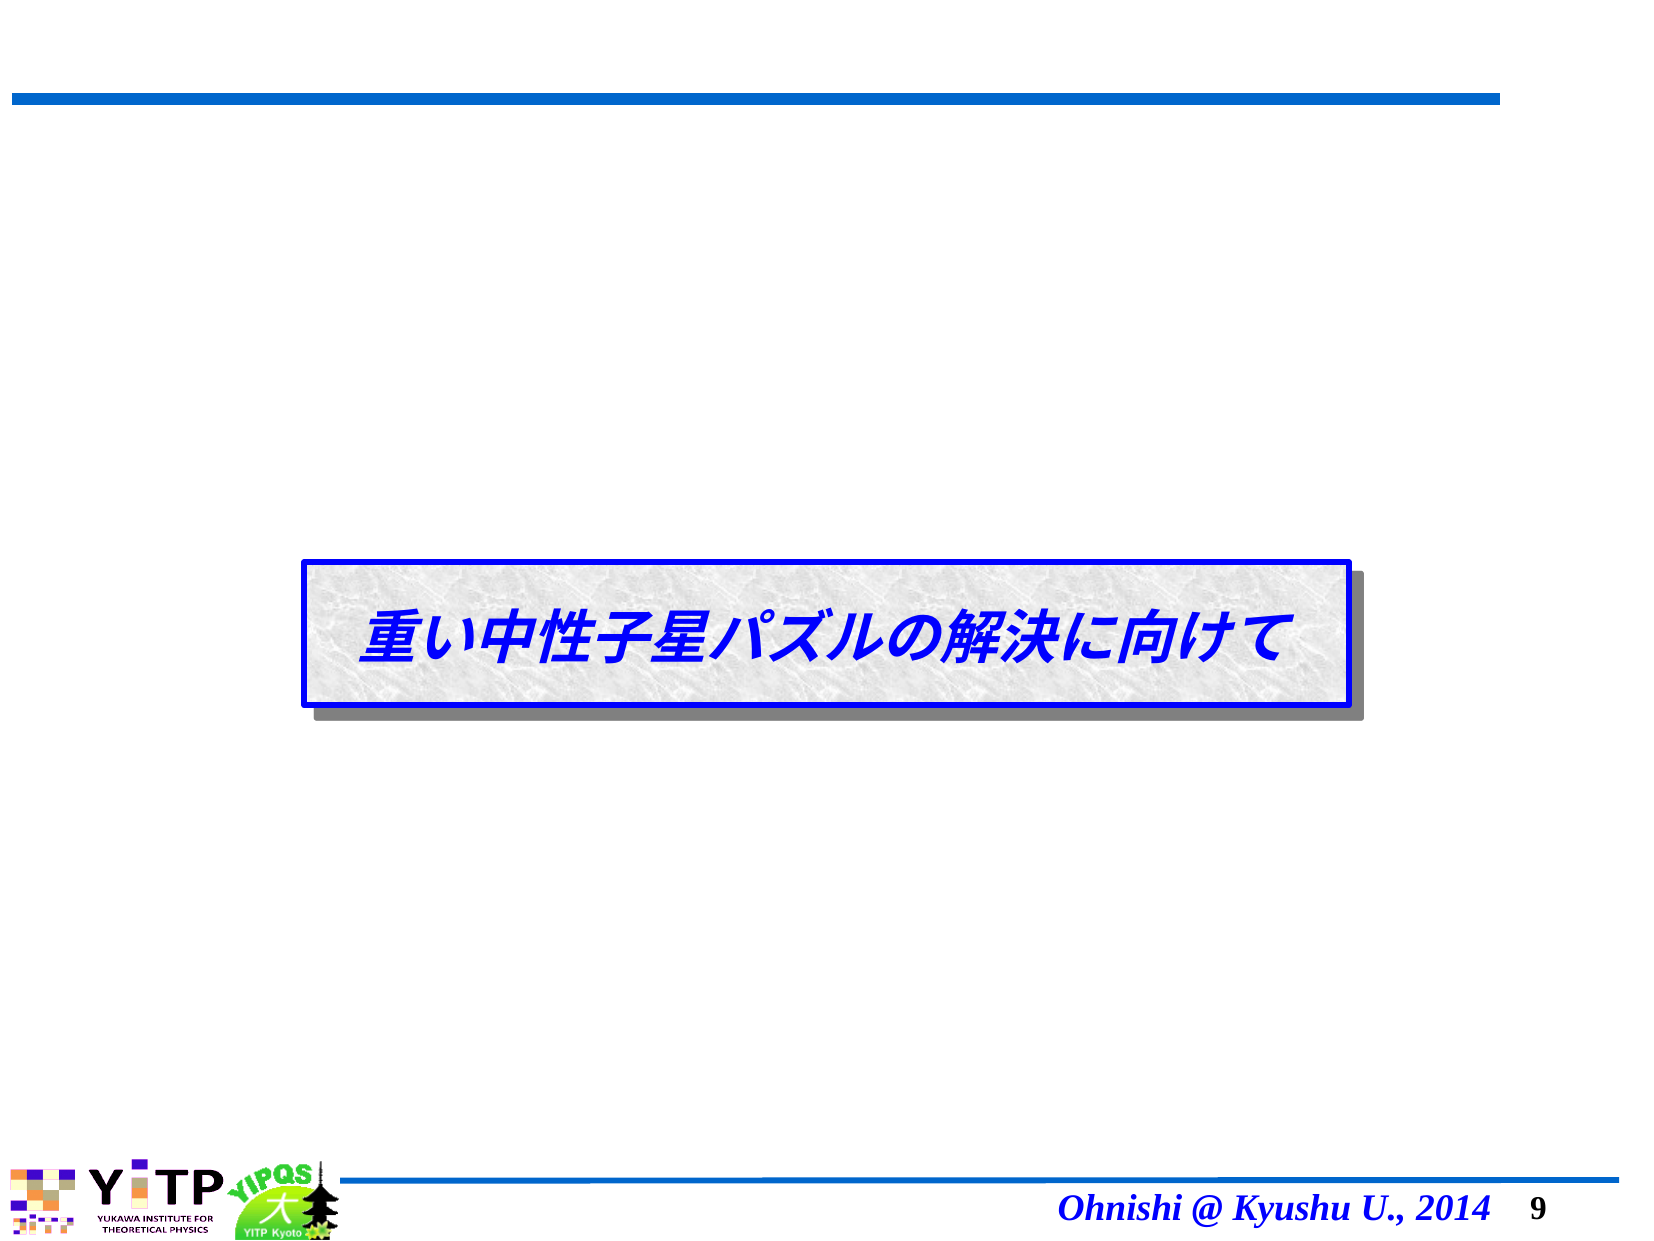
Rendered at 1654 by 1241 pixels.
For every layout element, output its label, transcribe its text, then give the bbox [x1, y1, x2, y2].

text_box 重い中性子星パズルの解決に向けて [304, 561, 1335, 680]
picture [0, 1154, 340, 1241]
picture [307, 565, 1346, 702]
